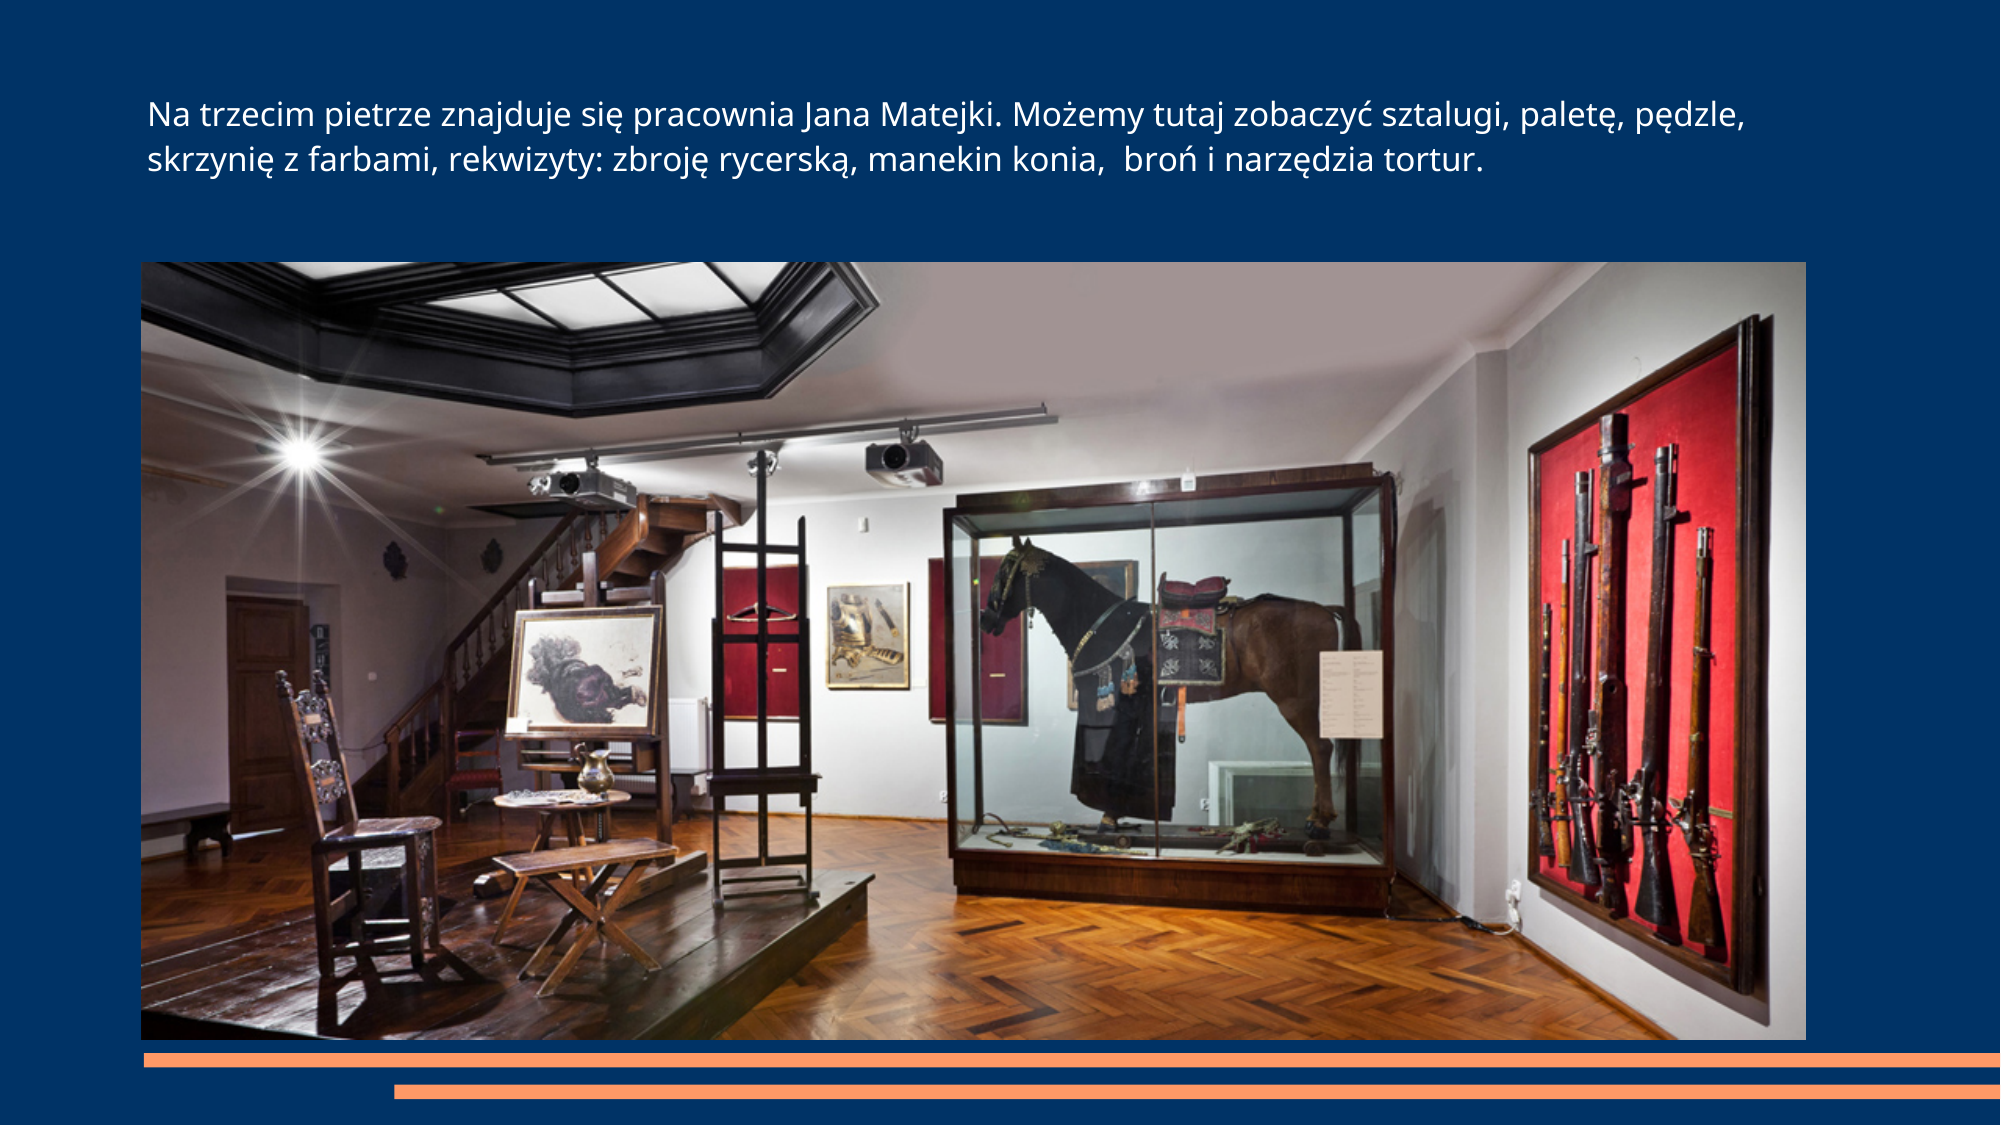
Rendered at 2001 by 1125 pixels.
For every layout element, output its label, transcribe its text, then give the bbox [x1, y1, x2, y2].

picture [141, 262, 1806, 1040]
title Na trzecim pietrze znajduje się pracownia Jana Matejki. Możemy tutaj zobaczyć sztalugi, paletę, pędzle, skrzynię z farbami, rekwizyty: zbroję rycerską, manekin konia, broń i narzędzia tortur. [146, 41, 1855, 230]
